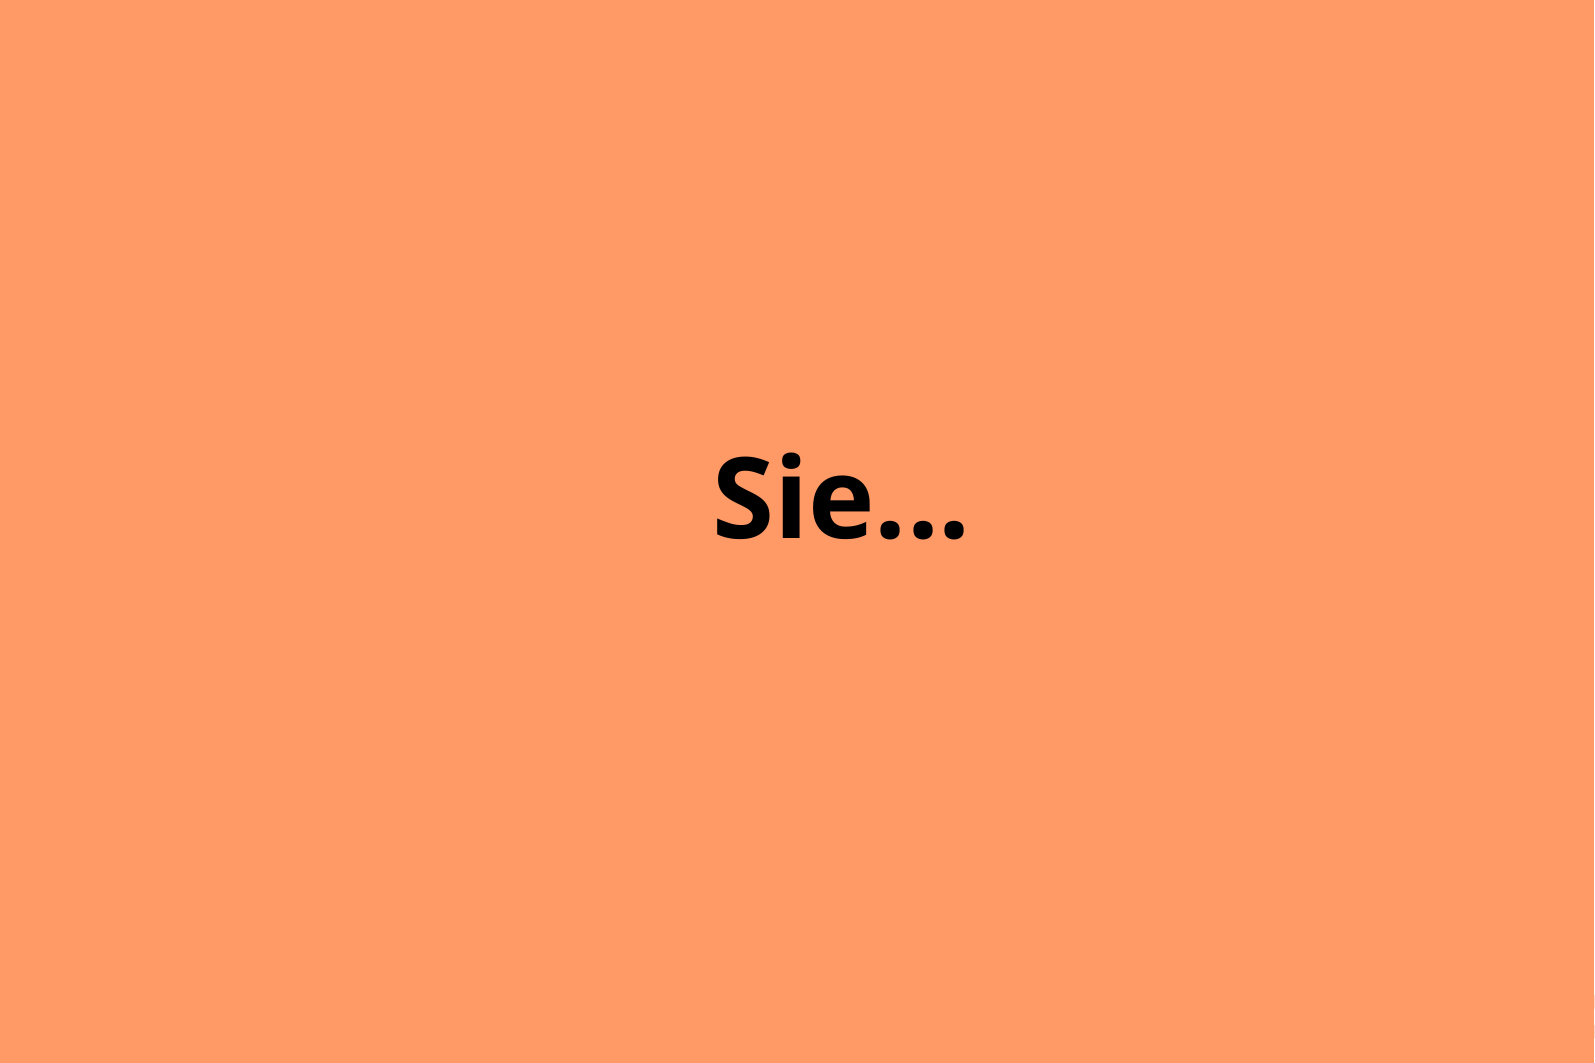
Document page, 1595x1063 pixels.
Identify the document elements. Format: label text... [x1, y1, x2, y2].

subtitle Sie... [147, 147, 1536, 842]
